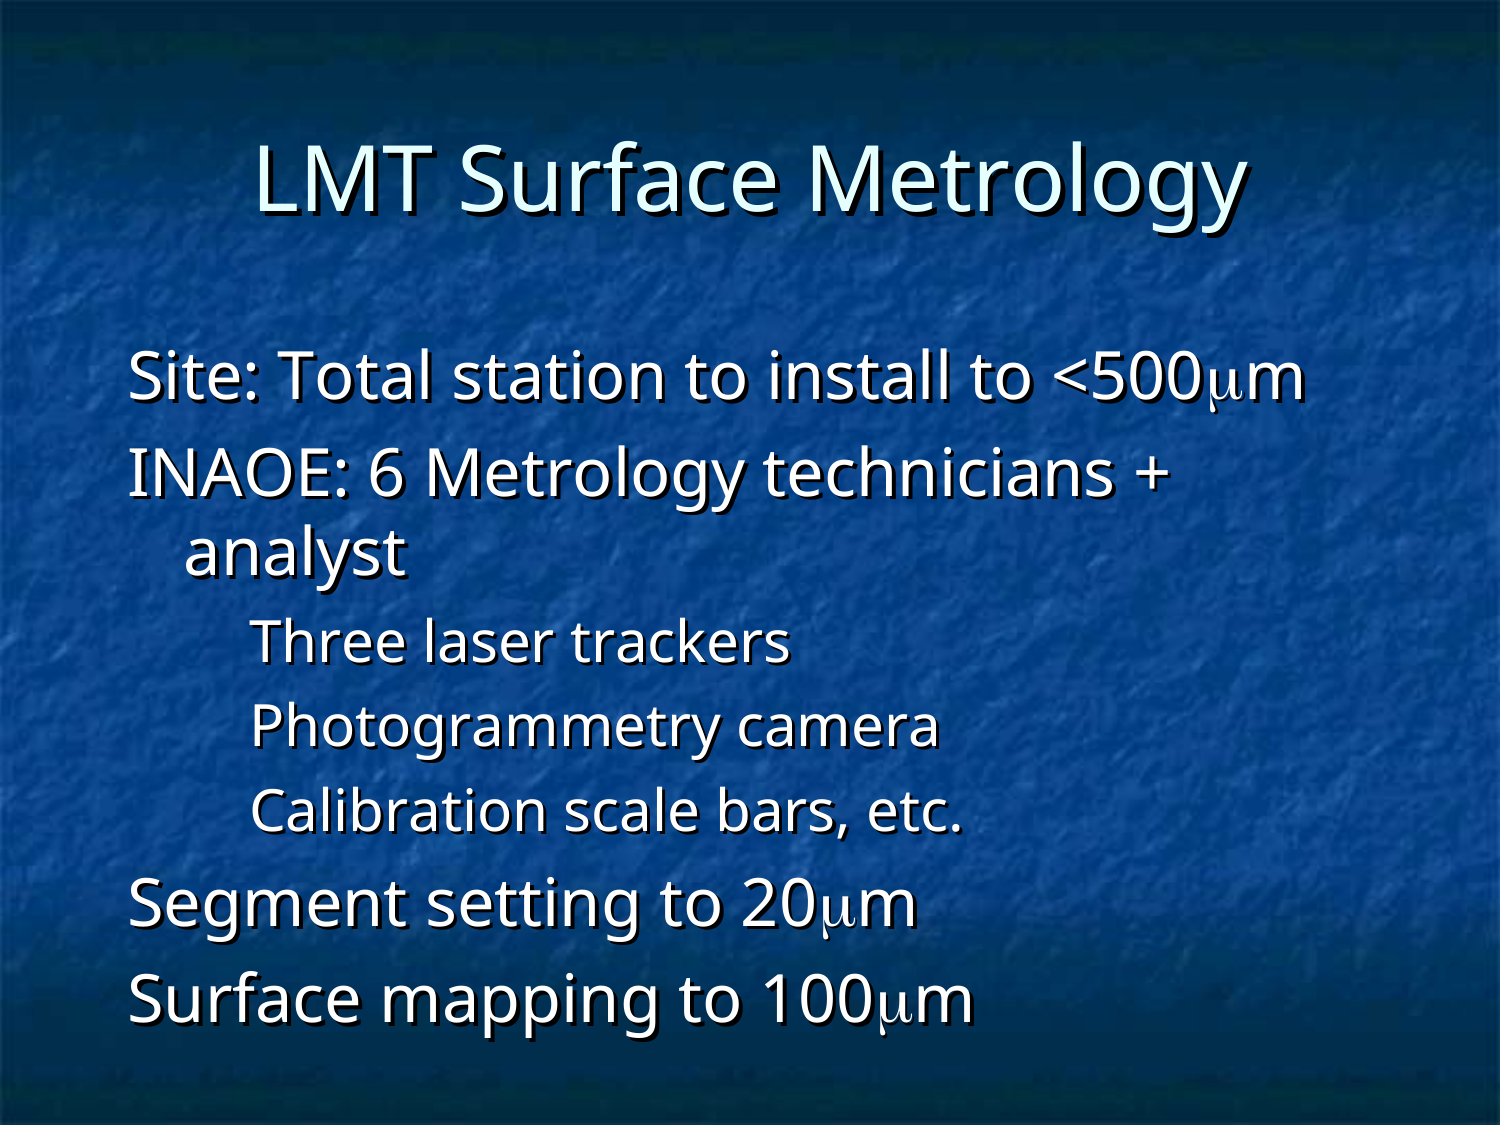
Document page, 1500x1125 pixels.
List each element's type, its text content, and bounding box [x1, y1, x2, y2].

list Site: Total station to install to <500mm INAOE: 6 Metrology technicians + analyst Three laser trackers Photogrammetry camera Calibration scale bars, etc. Segment setting to 20mm Surface mapping to 100mm [75, 324, 1425, 1001]
title LMT Surface Metrology [75, 62, 1425, 288]
picture [0, 0, 1500, 1125]
